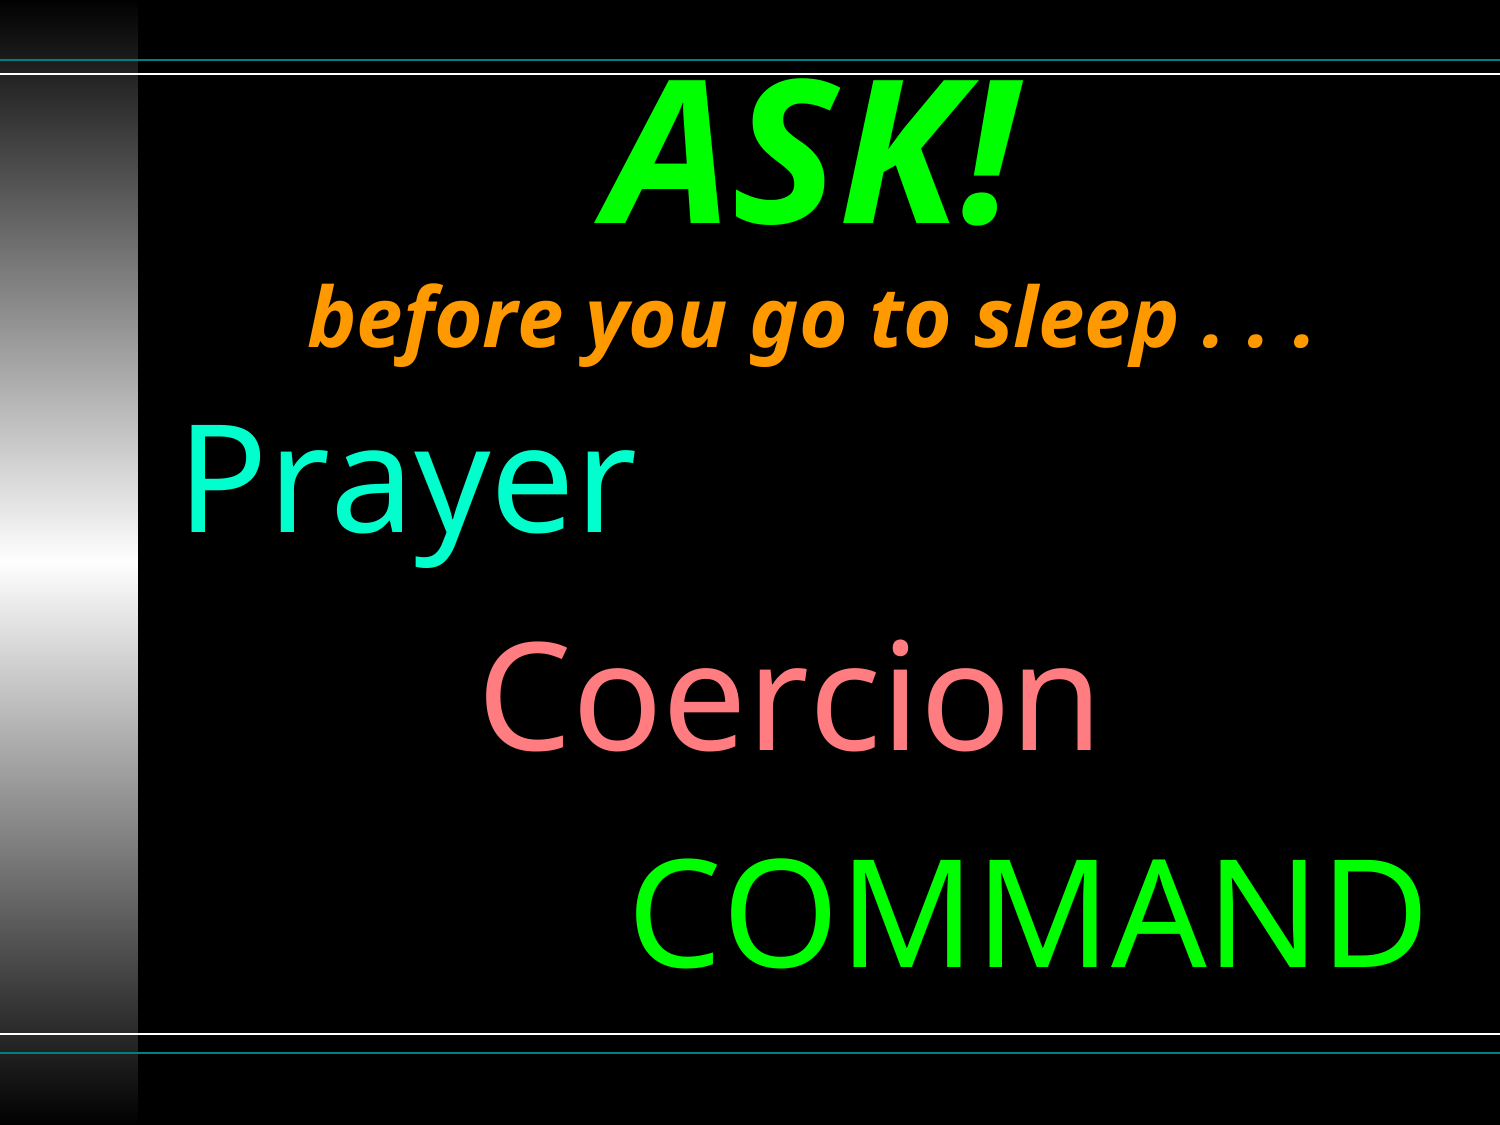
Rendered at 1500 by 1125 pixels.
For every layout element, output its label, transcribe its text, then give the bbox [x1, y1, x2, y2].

list Prayer Coercion COMMAND [162, 375, 1500, 1125]
title ASK! before you go to sleep . . . [174, 99, 1450, 288]
